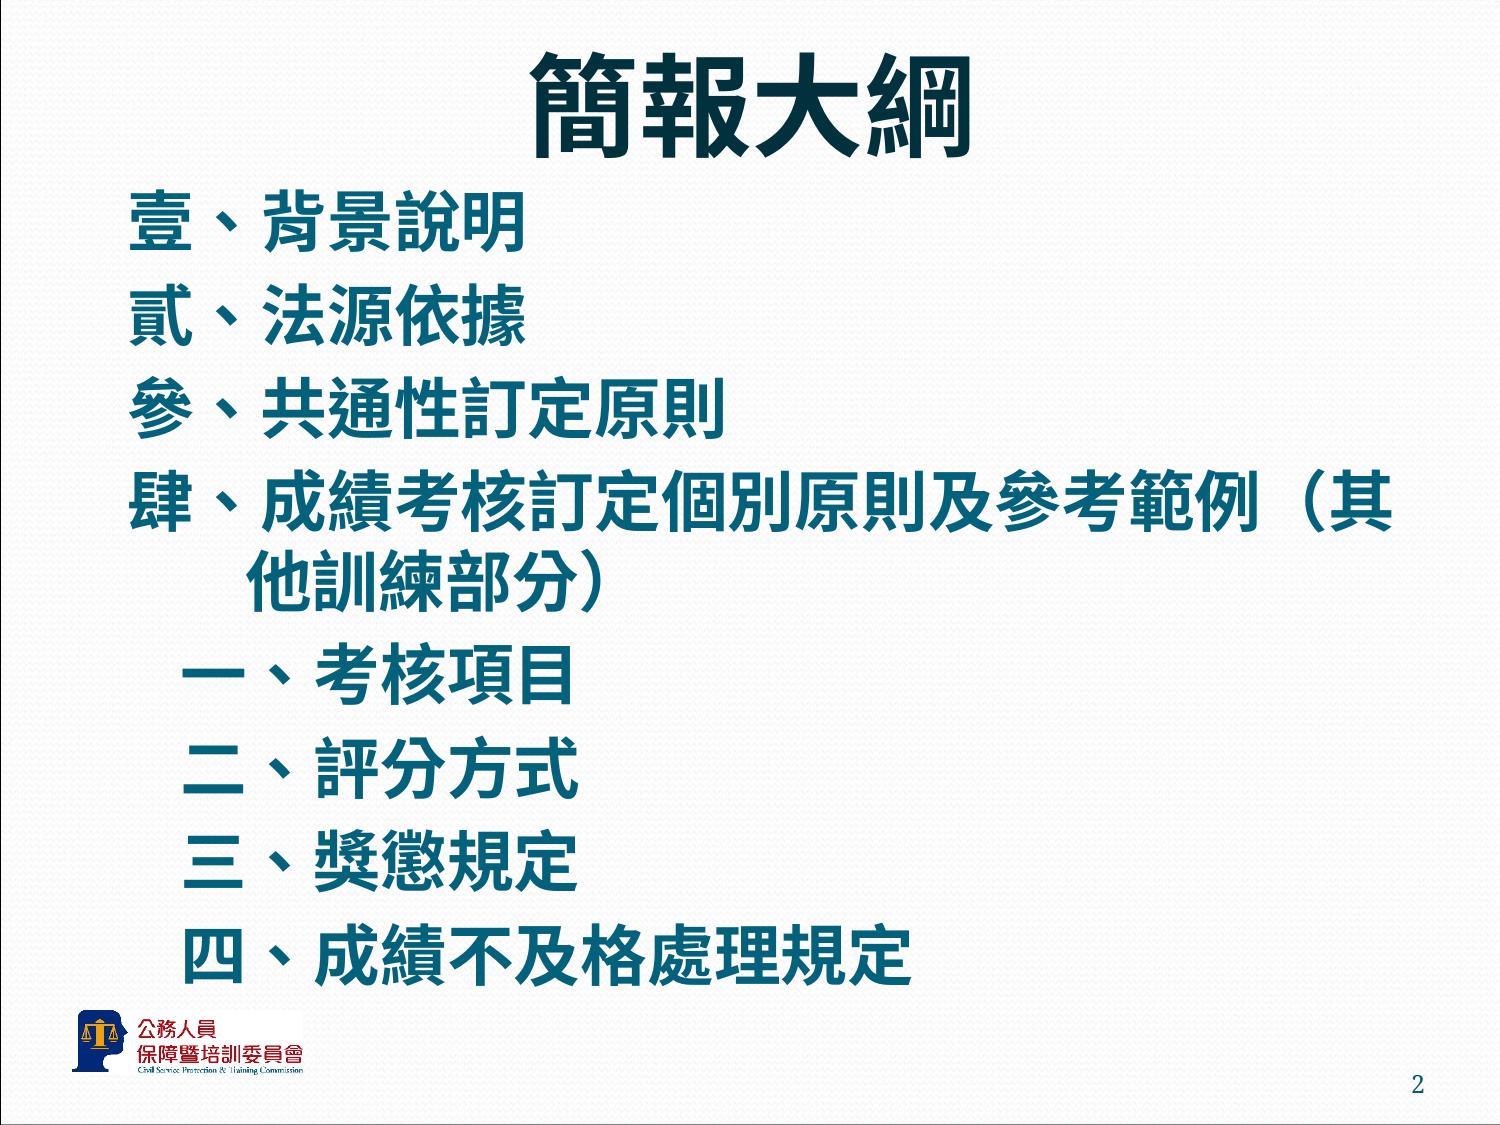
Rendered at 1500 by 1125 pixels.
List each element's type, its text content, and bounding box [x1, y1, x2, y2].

picture [0, 0, 1500, 1125]
title 簡報大綱 [76, 7, 1427, 172]
list 壹、背景說明 貳、法源依據 參、共通性訂定原則 肆、成績考核訂定個別原則及參考範例（其他訓練部分） 一、考核項目 二、評分方式 三、獎懲規定 四、成績不及格處理規定 [112, 172, 1463, 893]
slide_number <編號> [1299, 1042, 1425, 1103]
